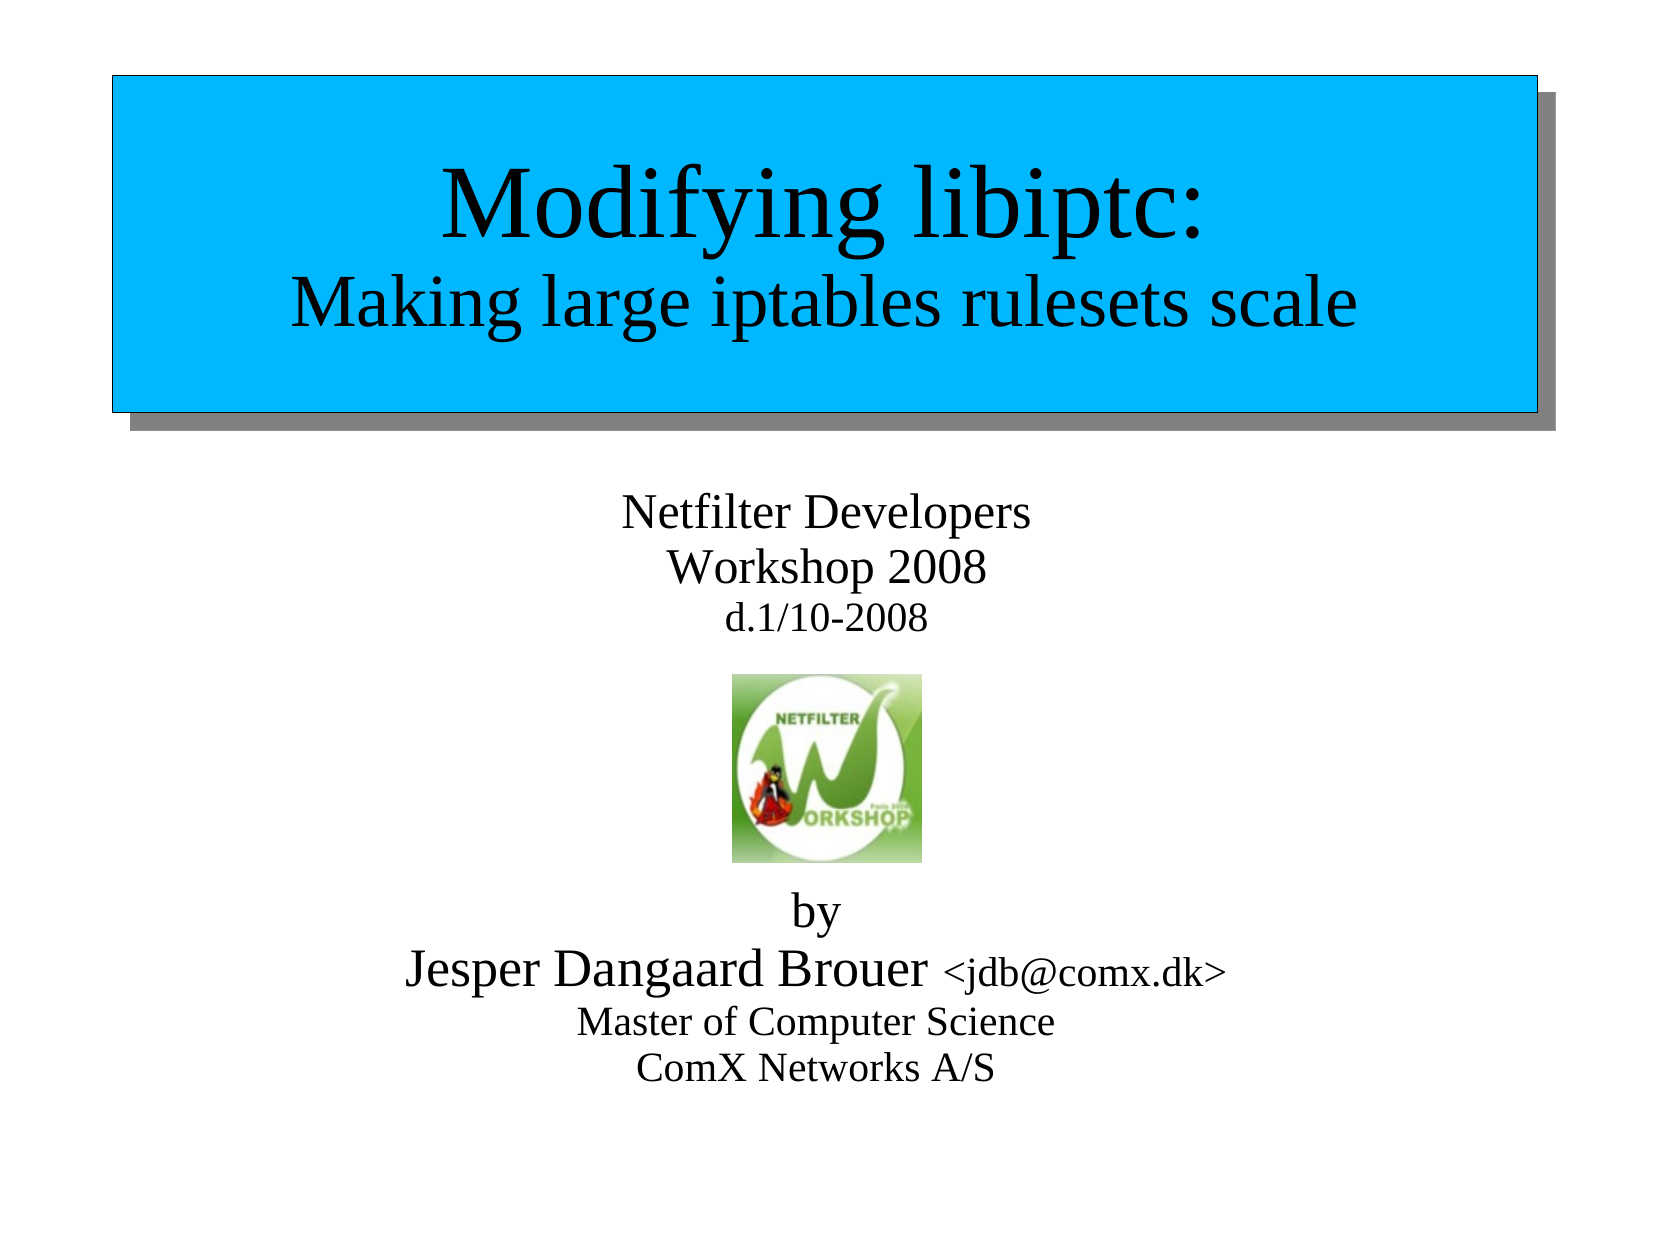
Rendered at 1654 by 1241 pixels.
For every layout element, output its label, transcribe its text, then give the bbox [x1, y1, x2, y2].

picture [732, 674, 922, 863]
text_box Modifying libiptc: Making large iptables rulesets scale [112, 75, 1538, 413]
text_box by Jesper Dangaard Brouer <jdb@comx.dk> Master of Computer Science ComX Networks A/S [390, 867, 1264, 1126]
text_box Netfilter Developers Workshop 2008 d.1/10-2008 [516, 468, 1138, 656]
